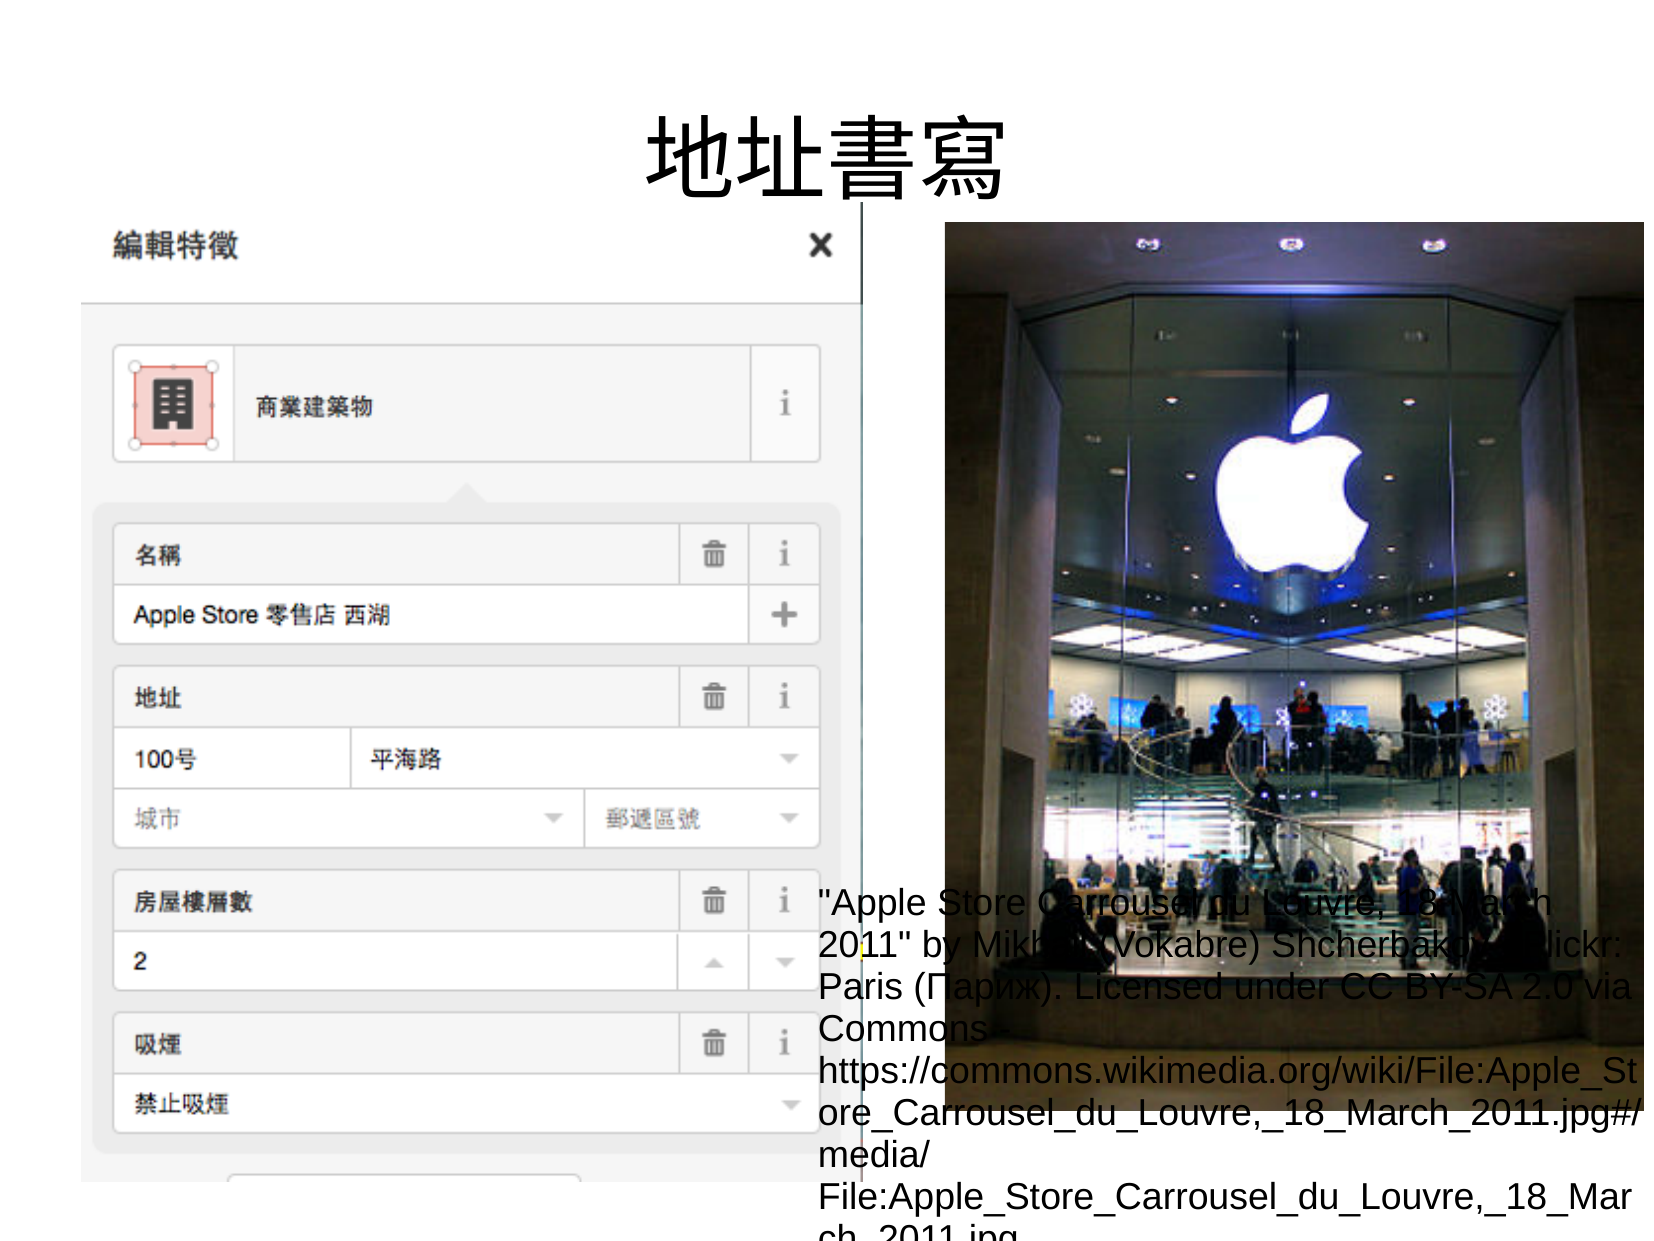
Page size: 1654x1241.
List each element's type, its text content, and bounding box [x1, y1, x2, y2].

text_box "Apple Store Carrousel du Louvre, 18 March 2011" by Mikhail (Vokabre) Shcherbakov - Flickr: Paris (Париж). Licensed under CC BY-SA 2.0 via Commons - https://commons.wikimedia.org/wiki/File:Apple_Store_Carrousel_du_Louvre,_18_March_2011.jpg#/media/File:Apple_Store_Carrousel_du_Louvre,_18_March_2011.jpg [803, 874, 1654, 1225]
picture [81, 202, 863, 1182]
title 地址書寫 [82, 49, 1571, 257]
picture [944, 222, 1644, 874]
